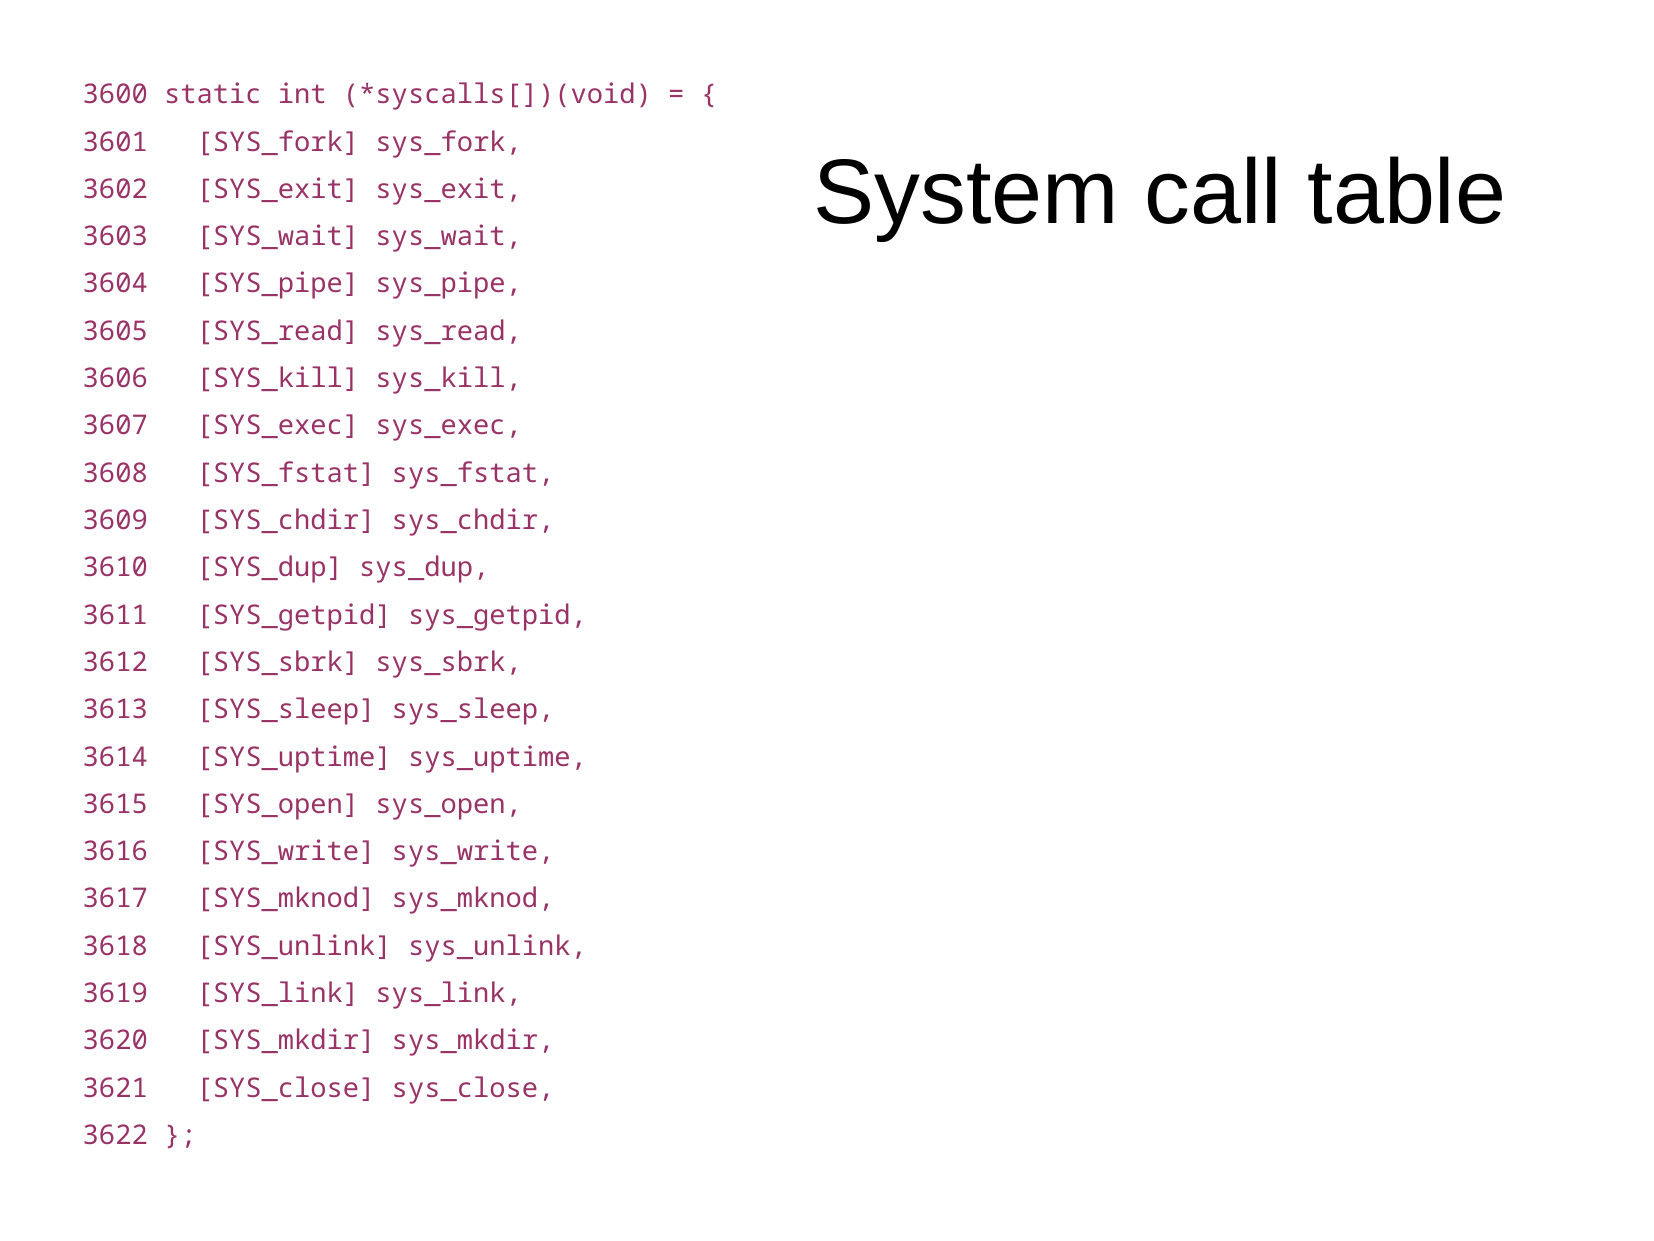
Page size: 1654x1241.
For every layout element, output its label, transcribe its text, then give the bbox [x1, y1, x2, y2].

title System call table [712, 88, 1609, 296]
list 3600 static int (*syscalls[])(void) = { 3601 [SYS_fork] sys_fork, 3602 [SYS_exit] sys_exit, 3603 [SYS_wait] sys_wait, 3604 [SYS_pipe] sys_pipe, 3605 [SYS_read] sys_read, 3606 [SYS_kill] sys_kill, 3607 [SYS_exec] sys_exec, 3608 [SYS_fstat] sys_fstat, 3609 [SYS_chdir] sys_chdir, 3610 [SYS_dup] sys_dup, 3611 [SYS_getpid] sys_getpid, 3612 [SYS_sbrk] sys_sbrk, 3613 [SYS_sleep] sys_sleep, 3614 [SYS_uptime] sys_uptime, 3615 [SYS_open] sys_open, 3616 [SYS_write] sys_write, 3617 [SYS_mknod] sys_mknod, 3618 [SYS_unlink] sys_unlink, 3619 [SYS_link] sys_link, 3620 [SYS_mkdir] sys_mkdir, 3621 [SYS_close] sys_close, 3622 }; [82, 75, 1571, 1163]
